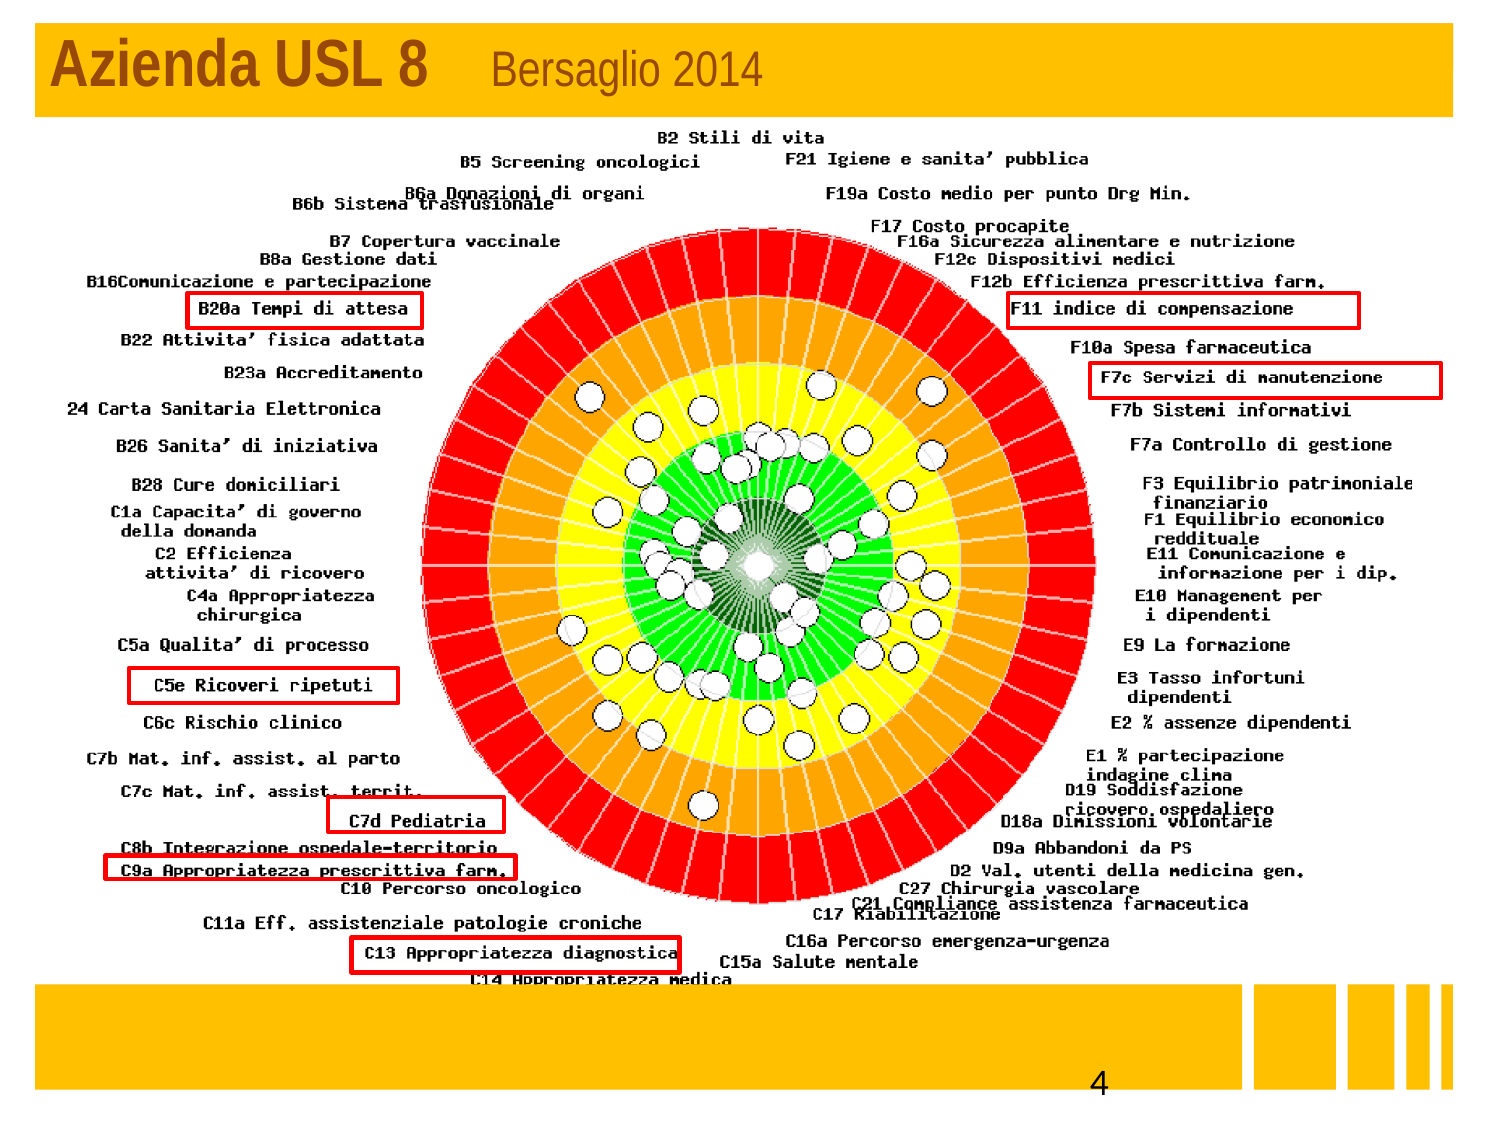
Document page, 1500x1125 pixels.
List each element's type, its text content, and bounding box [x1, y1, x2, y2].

text_box [1253, 984, 1336, 1042]
picture [58, 141, 1418, 991]
text_box [1347, 984, 1395, 1042]
text_box [1406, 984, 1430, 1090]
text_box [35, 984, 1243, 1090]
picture [1092, 365, 1418, 396]
slide_number <numero> [1074, 1042, 1425, 1103]
text_box Azienda USL 8 Bersaglio 2014 [35, 11, 1489, 141]
text_box [1441, 984, 1453, 1090]
